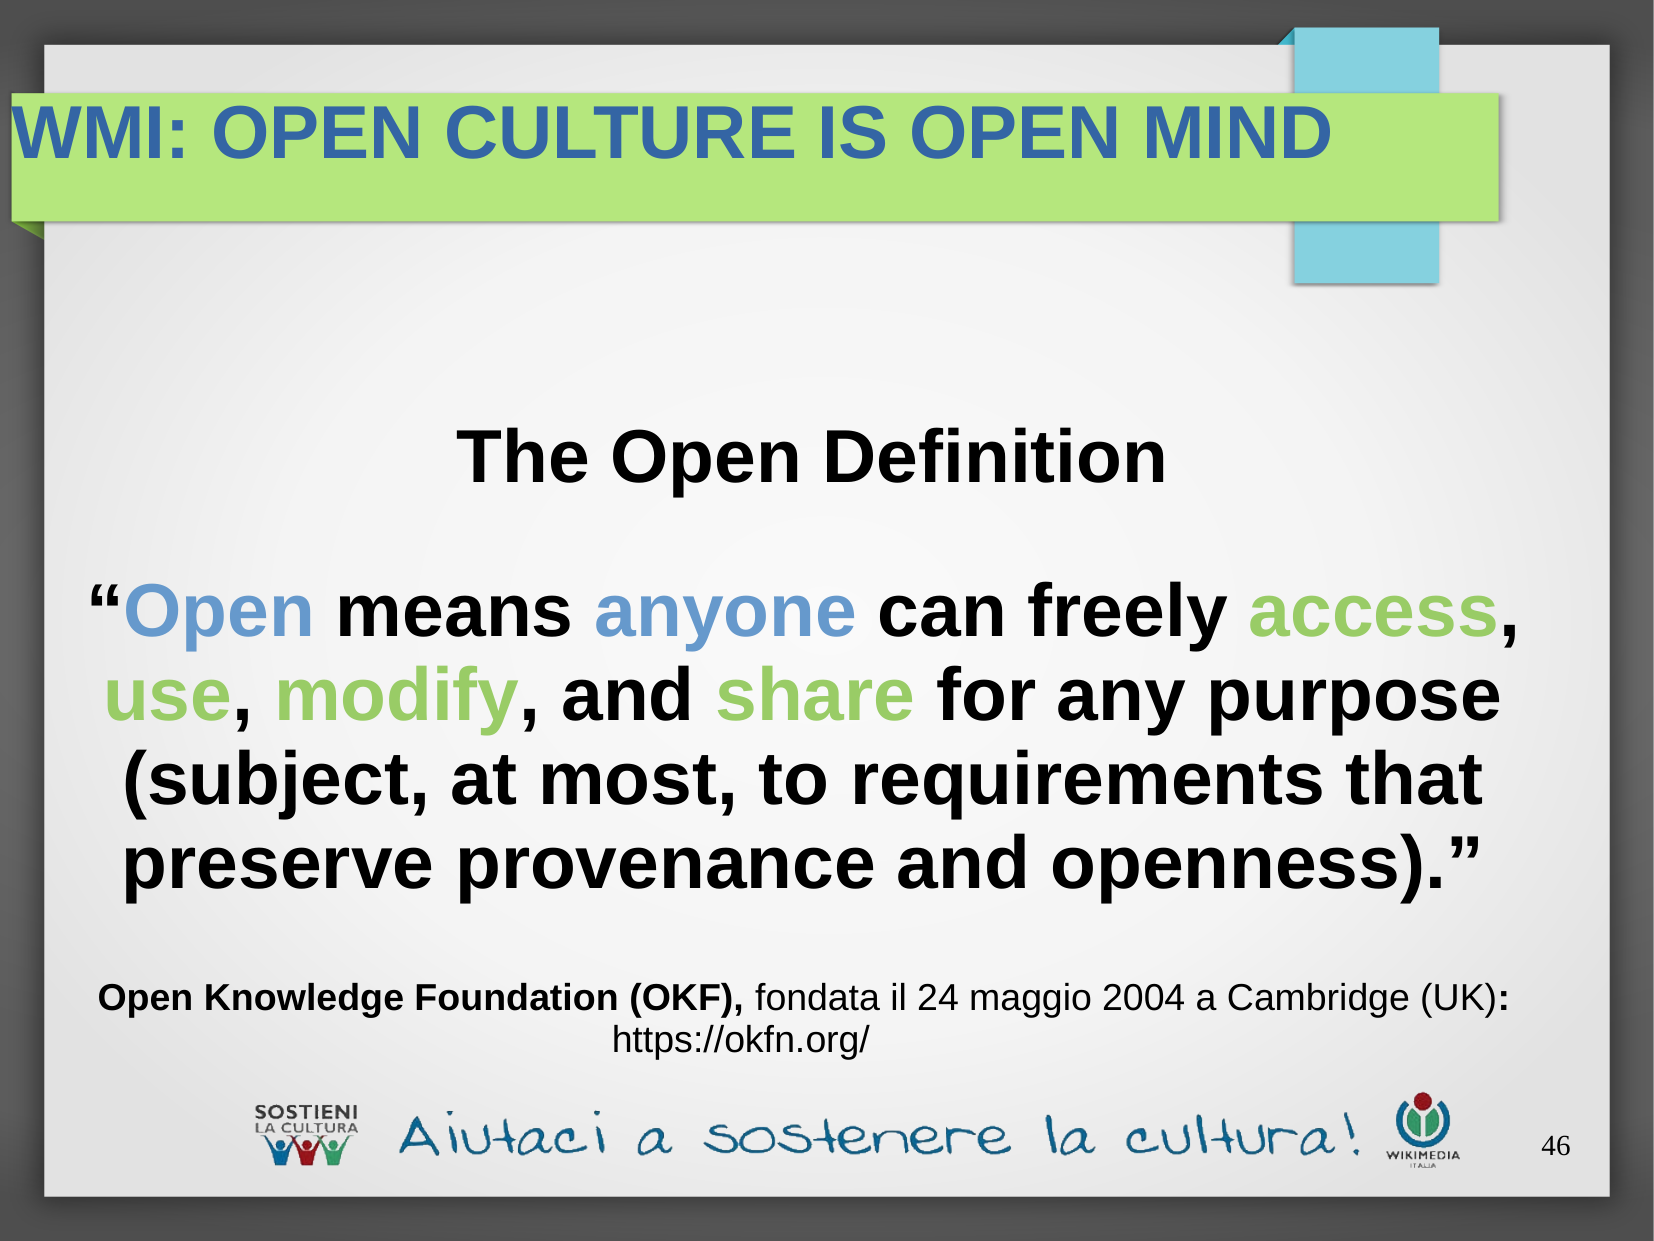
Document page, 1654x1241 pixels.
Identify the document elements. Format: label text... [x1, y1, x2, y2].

picture [0, 0, 1654, 1241]
title WMI: OPEN CULTURE IS OPEN MIND [11, 17, 1642, 249]
text_box “Open means anyone can freely access, use, modify, and share for any purpose (subject, at most, to requirements that preserve provenance and openness).” [70, 561, 1536, 945]
text_box Open Knowledge Foundation (OKF), fondata il 24 maggio 2004 a Cambridge (UK): https://okfn.org/ [82, 969, 1548, 1071]
text_box The Open Definition [366, 407, 1260, 561]
